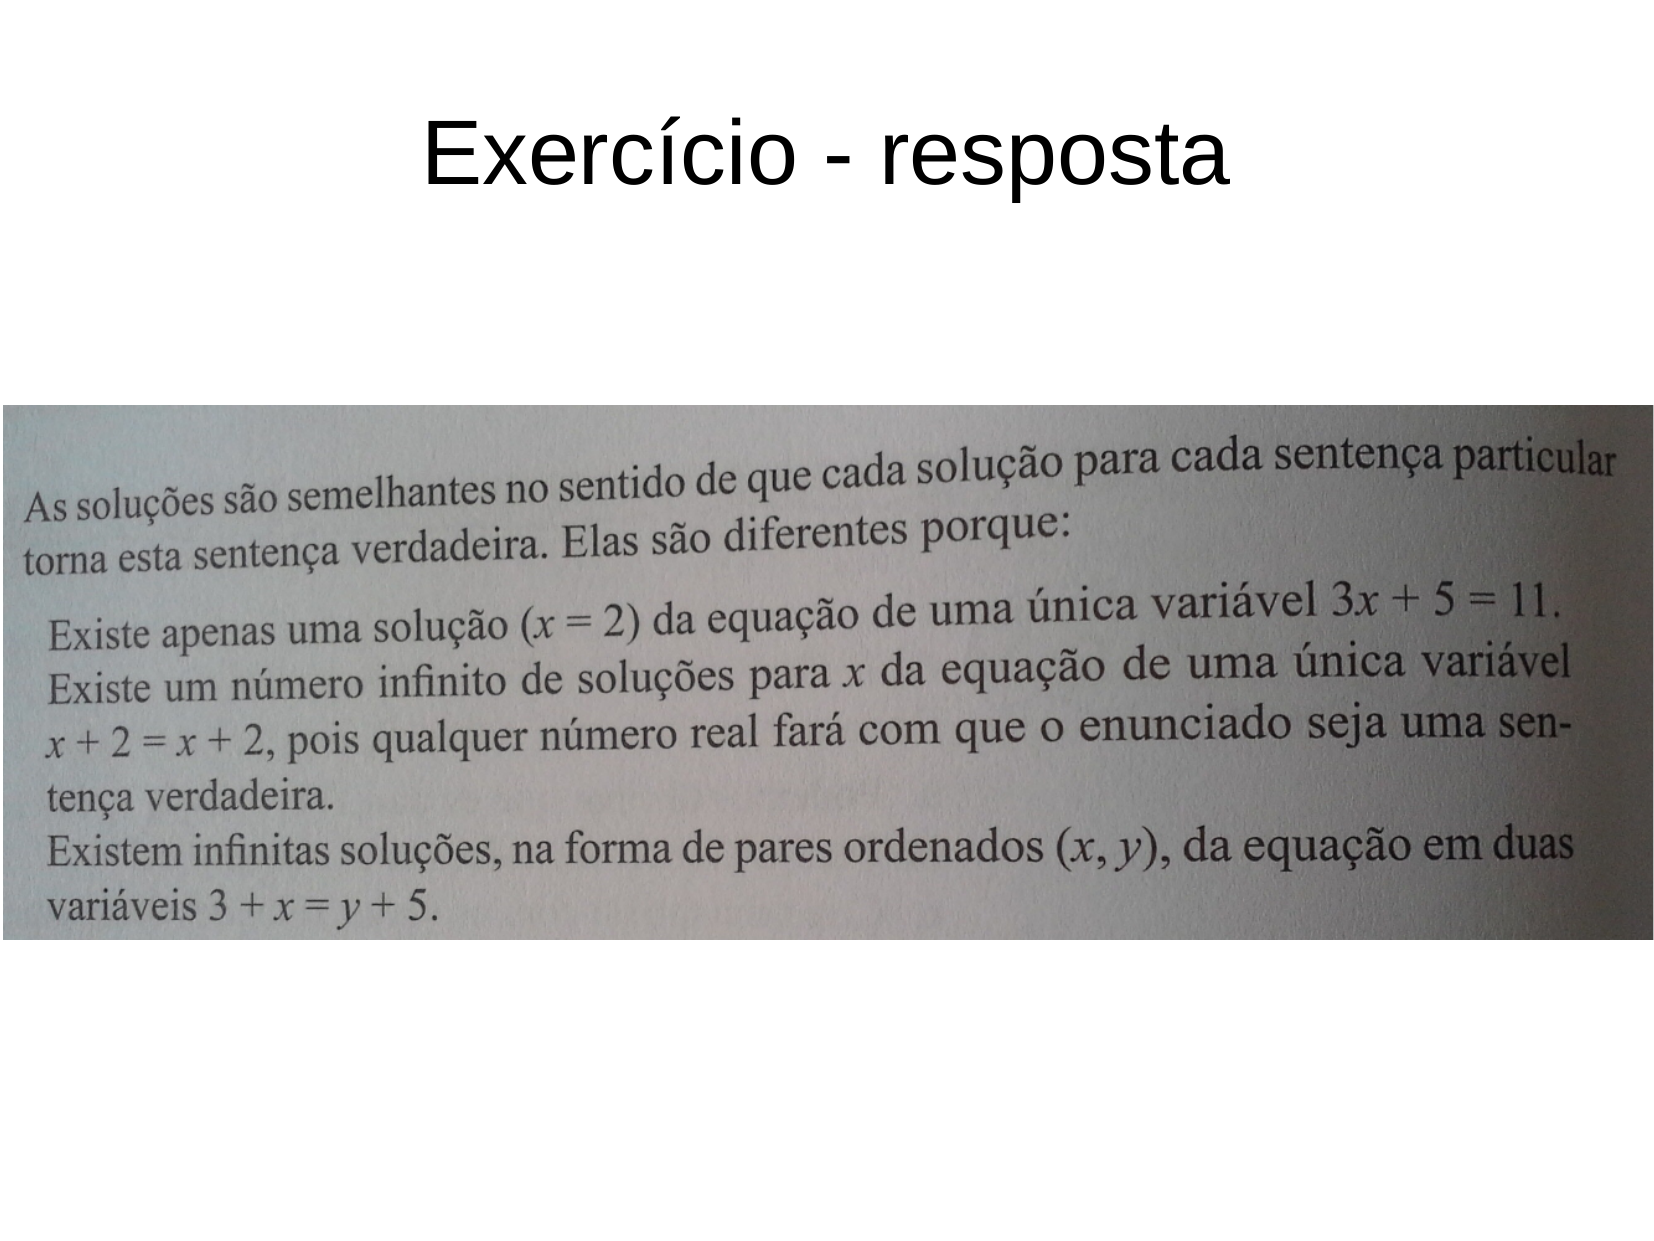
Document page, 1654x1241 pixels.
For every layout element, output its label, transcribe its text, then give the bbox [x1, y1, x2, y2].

title Exercício - resposta [82, 49, 1571, 257]
picture [3, 405, 1654, 940]
